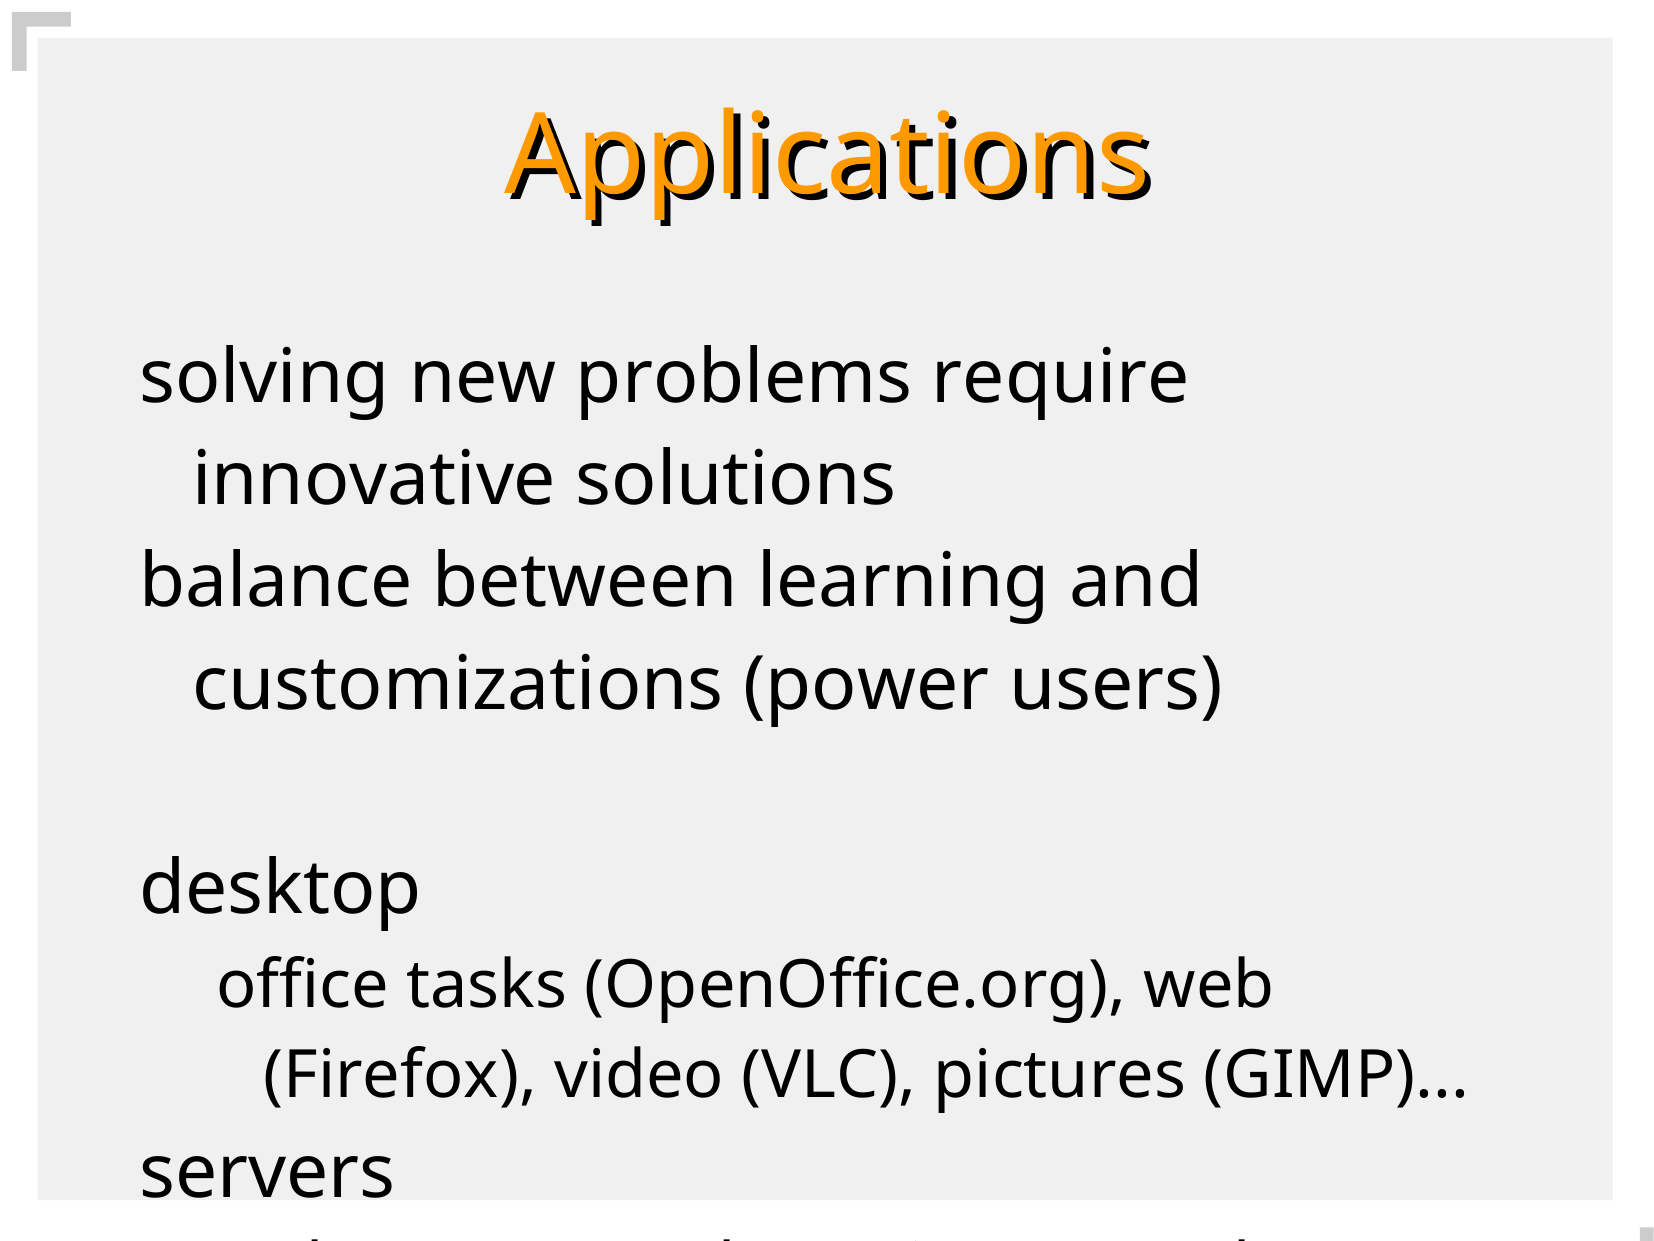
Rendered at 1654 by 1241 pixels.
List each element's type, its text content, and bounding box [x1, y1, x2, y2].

list solving new problems require innovative solutions balance between learning and customizations (power users) desktop office tasks (OpenOffice.org), web (Firefox), video (VLC), pictures (GIMP)... servers web servers, web services (Google) [121, 322, 1561, 1137]
title Applications [121, 46, 1534, 254]
